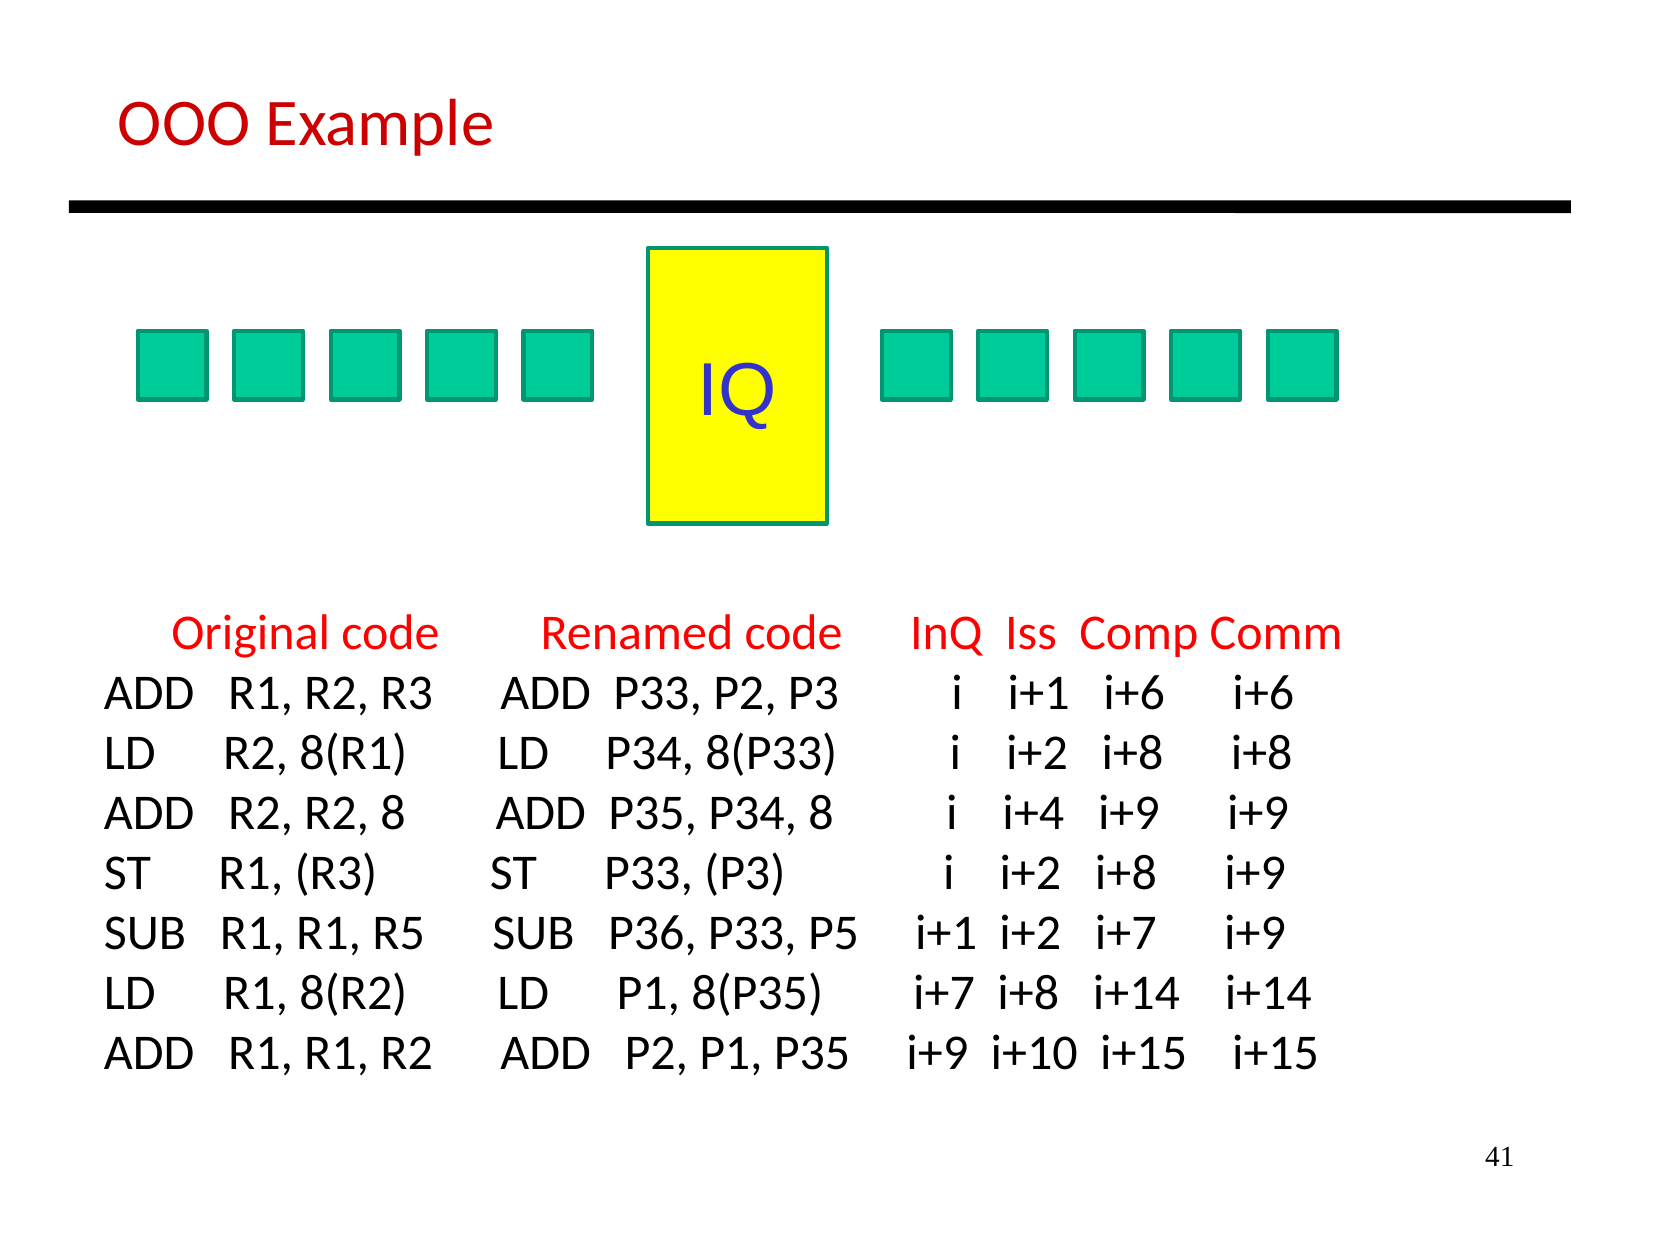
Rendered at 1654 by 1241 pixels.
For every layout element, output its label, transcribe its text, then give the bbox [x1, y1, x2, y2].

text_box Original code Renamed code InQ Iss Comp Comm ADD R1, R2, R3 ADD P33, P2, P3 i i+1 i+6 i+6 LD R2, 8(R1) LD P34, 8(P33) i i+2 i+8 i+8 ADD R2, R2, 8 ADD P35, P34, 8 i i+4 i+9 i+9 ST R1, (R3) ST P33, (P3) i i+2 i+8 i+9 SUB R1, R1, R5 SUB P36, P33, P5 i+1 i+2 i+7 i+9 LD R1, 8(R2) LD P1, 8(P35) i+7 i+8 i+14 i+14 ADD R1, R1, R2 ADD P2, P1, P35 i+9 i+10 i+15 i+15 [89, 592, 1359, 1088]
slide_number <number> [1185, 1129, 1530, 1213]
text_box OOO Example [103, 71, 510, 167]
text_box IQ [647, 247, 827, 524]
